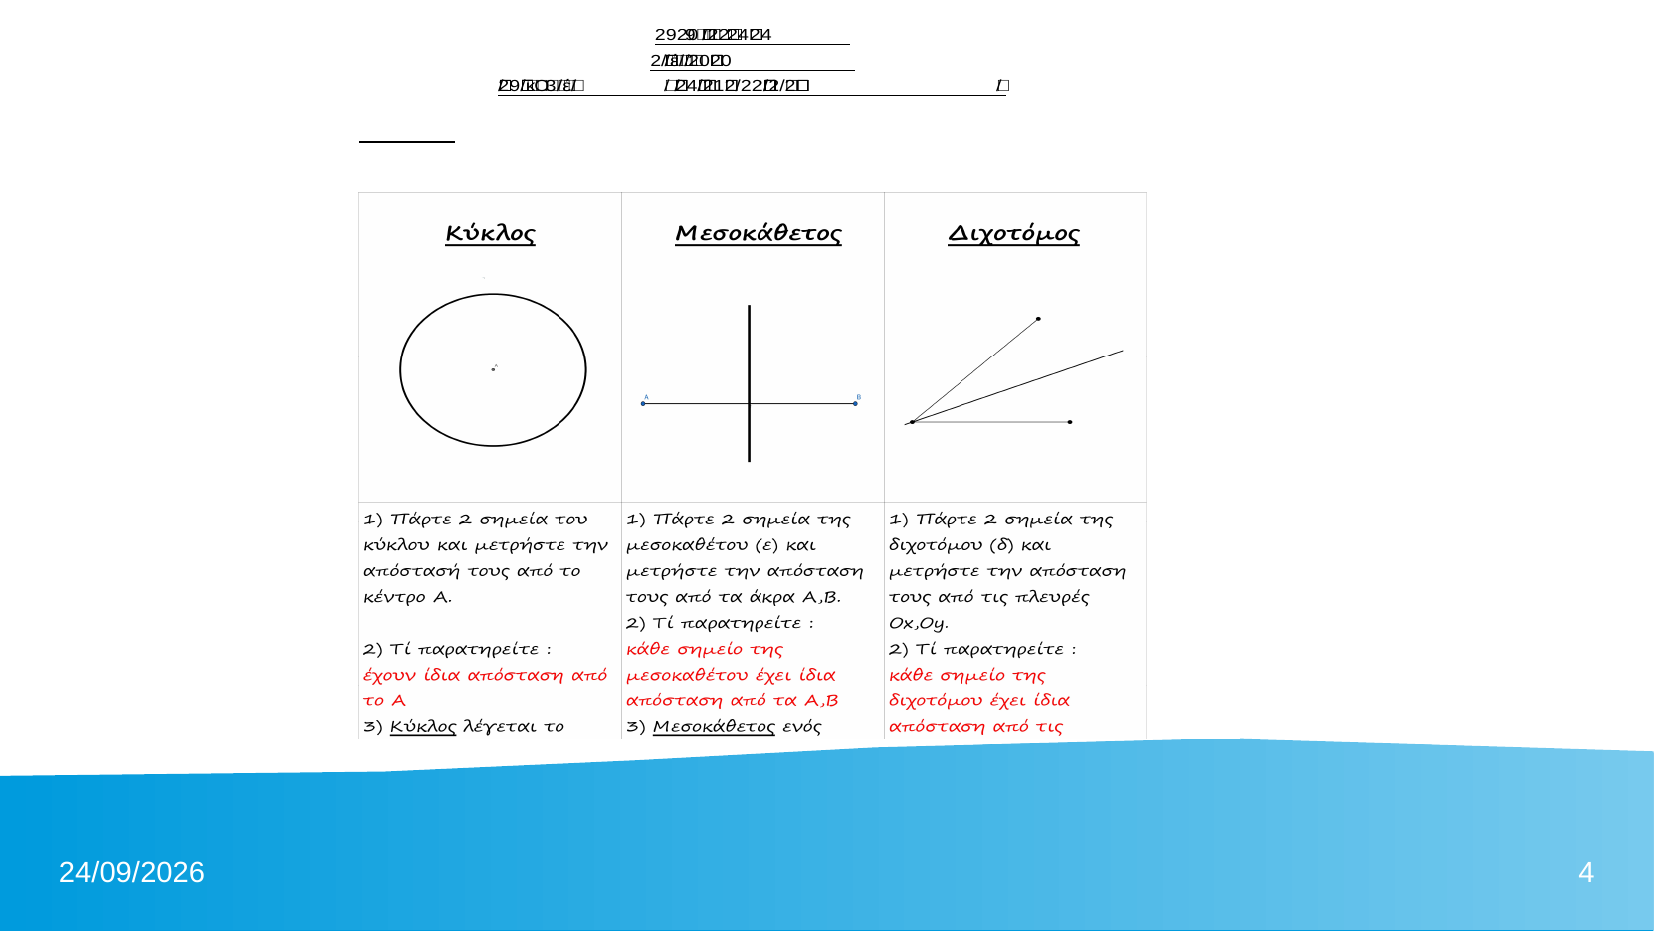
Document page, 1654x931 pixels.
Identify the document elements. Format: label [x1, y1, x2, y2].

picture [265, 29, 1241, 739]
